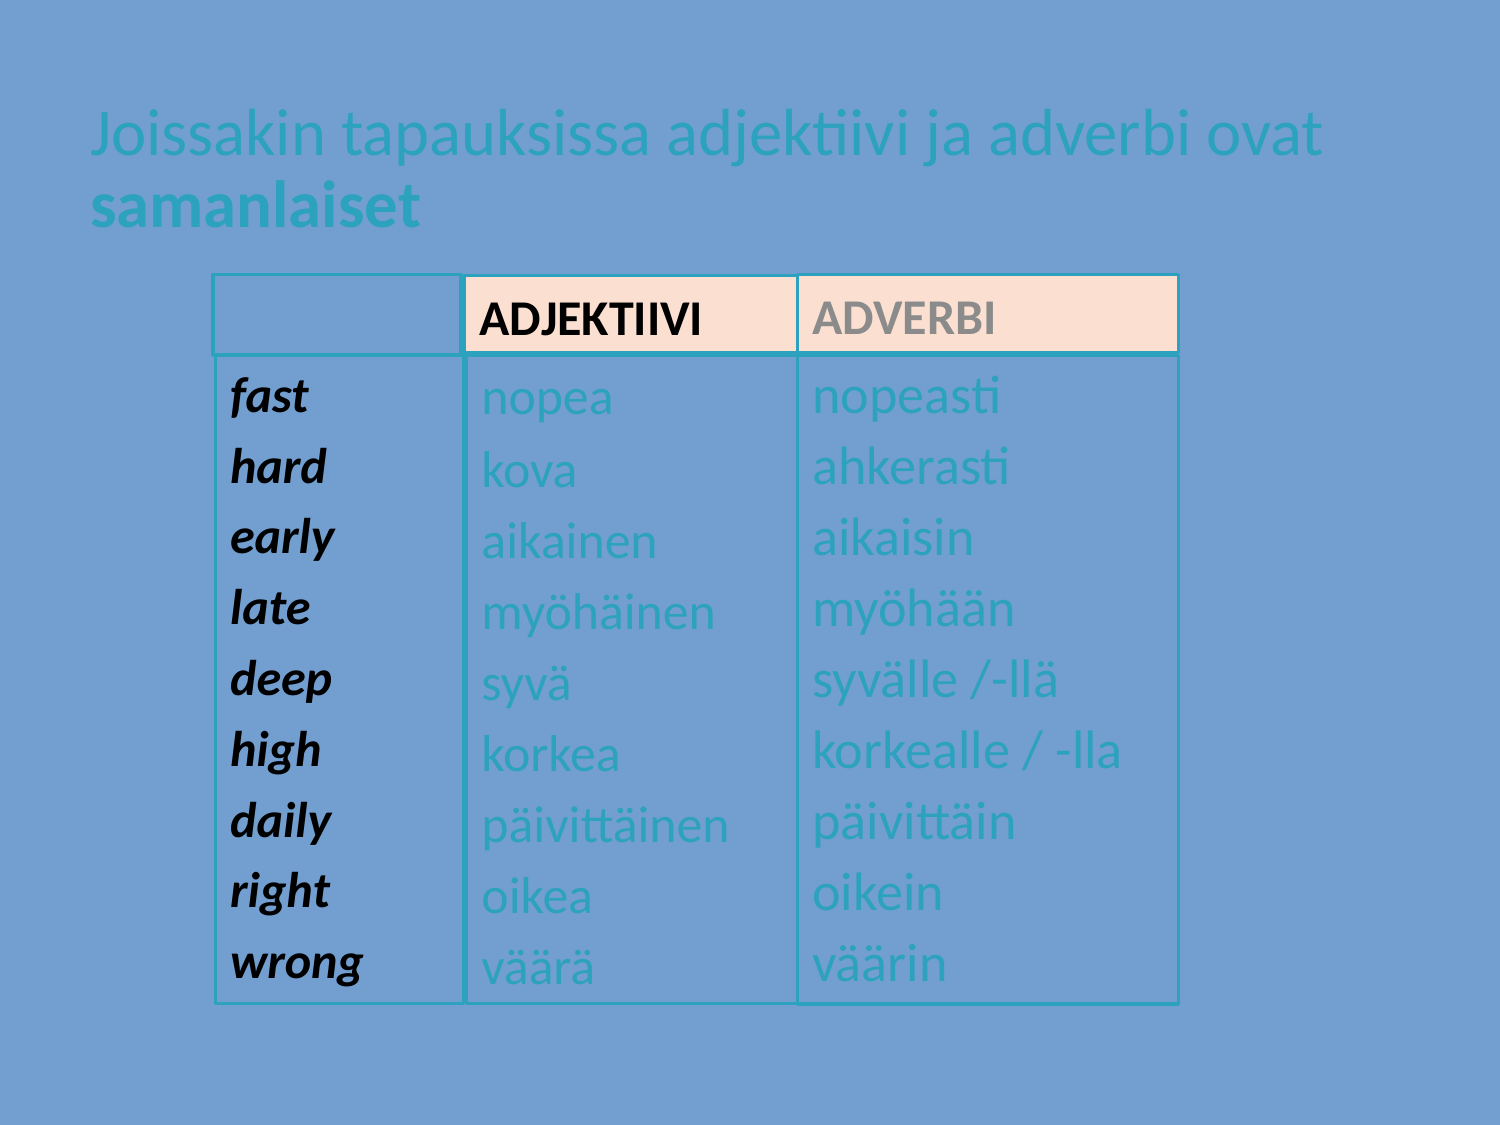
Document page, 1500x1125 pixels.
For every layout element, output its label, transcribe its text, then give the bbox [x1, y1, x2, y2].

list nopea kova aikainen myöhäinen syvä korkea päivittäinen oikea väärä [466, 355, 796, 1004]
list ADVERBI [797, 274, 1179, 353]
title Joissakin tapauksissa adjektiivi ja adverbi ovat samanlaiset [75, 75, 1425, 264]
list ADJEKTIIVI [464, 275, 796, 354]
text_box fast hard early late deep high daily right wrong [215, 355, 464, 1004]
list nopeasti ahkerasti aikaisin myöhään syvälle /-llä korkealle / -lla päivittäin oikein väärin [797, 355, 1179, 1004]
